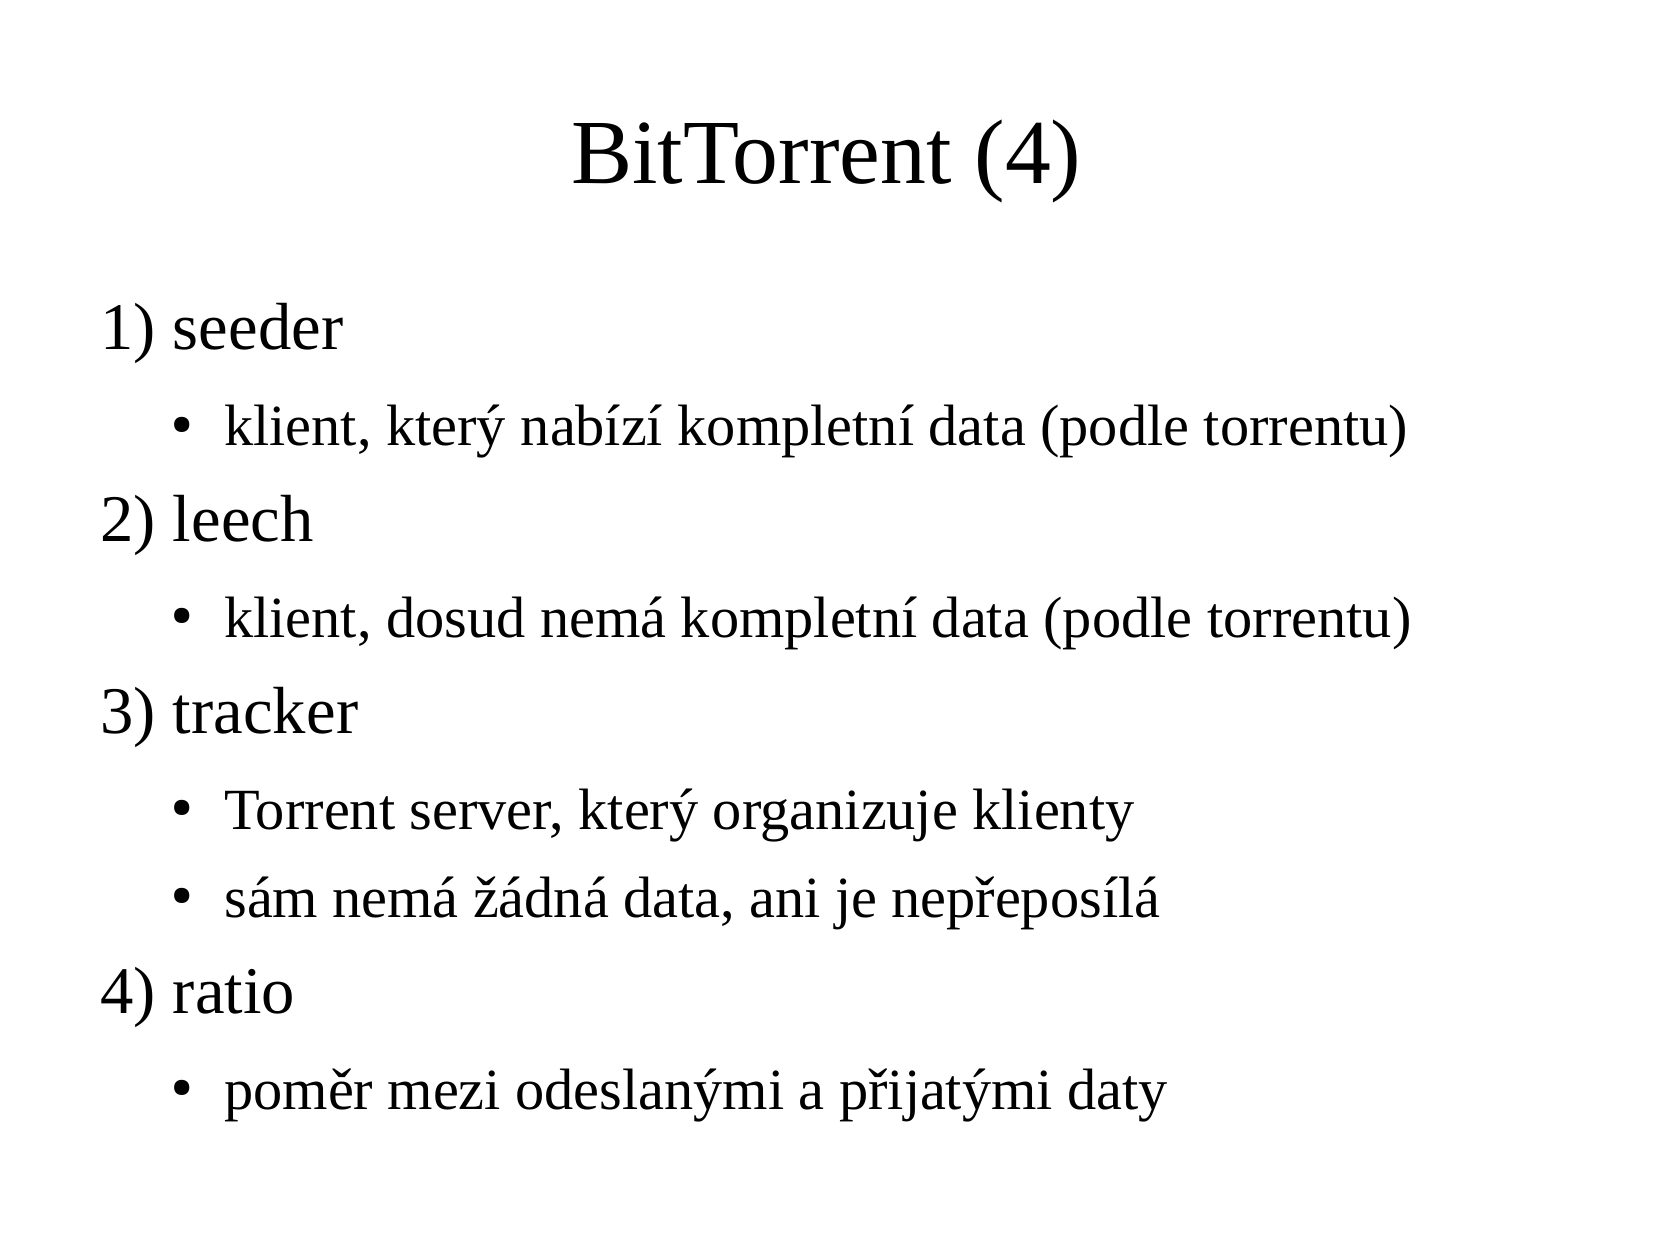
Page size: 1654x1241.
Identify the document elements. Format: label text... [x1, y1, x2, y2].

title BitTorrent (4) [82, 49, 1571, 257]
list seeder klient, který nabízí kompletní data (podle torrentu) leech klient, dosud nemá kompletní data (podle torrentu) tracker Torrent server, který organizuje klienty sám nemá žádná data, ani je nepřeposílá ratio poměr mezi odeslanými a přijatými daty [82, 290, 1571, 1211]
